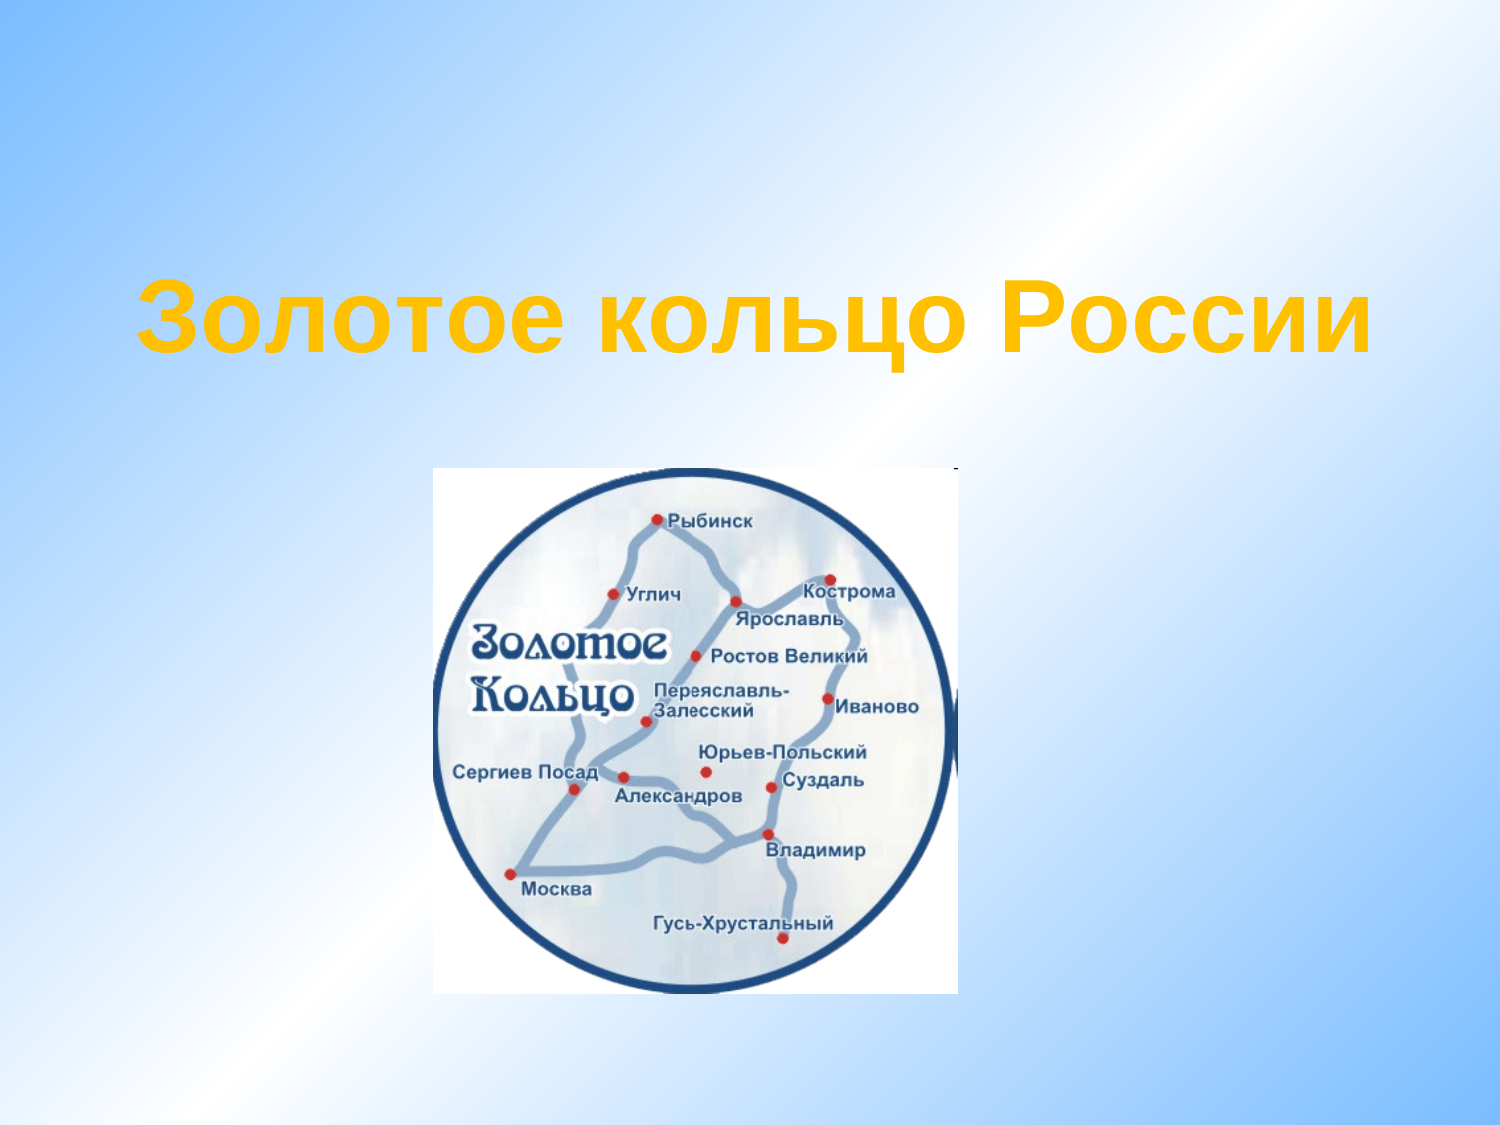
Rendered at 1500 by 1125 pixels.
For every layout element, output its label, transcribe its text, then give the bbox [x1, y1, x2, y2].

picture [433, 468, 958, 994]
title Золотое кольцо России [62, 140, 1450, 481]
